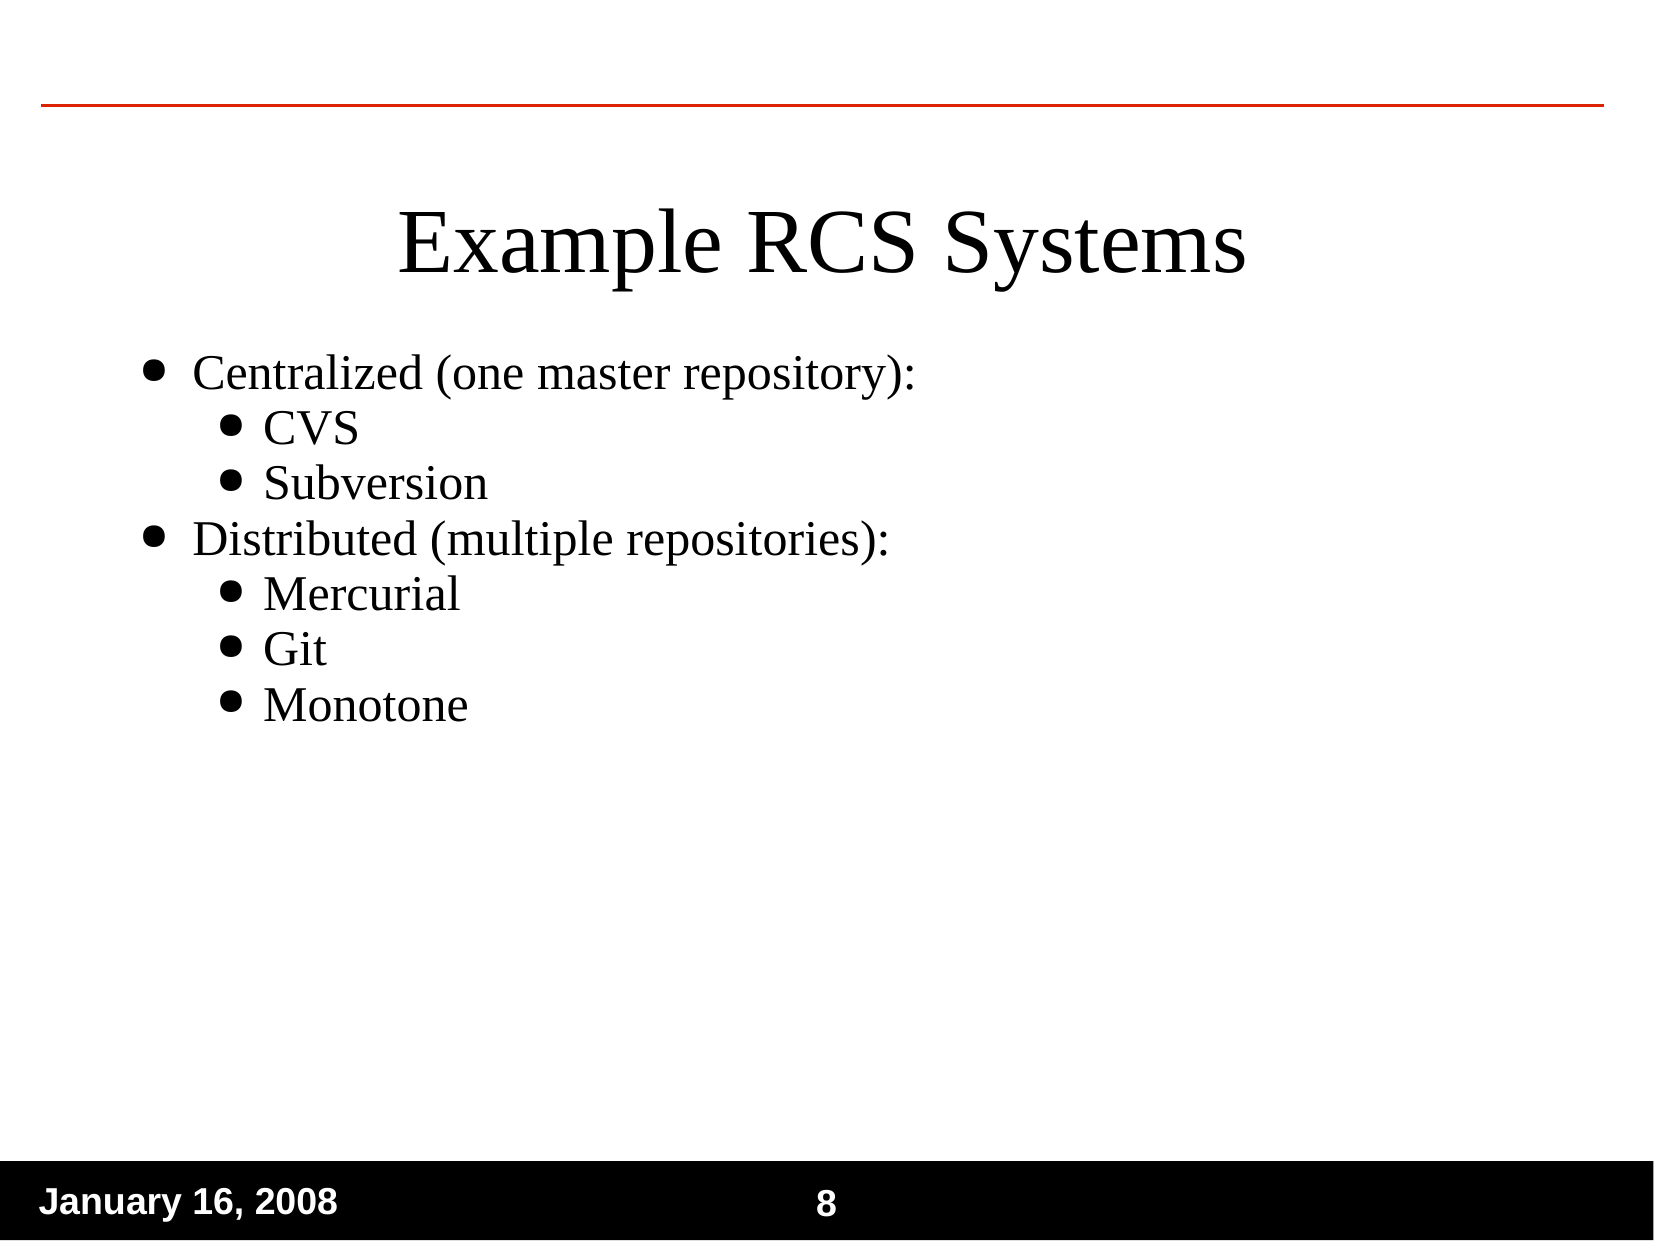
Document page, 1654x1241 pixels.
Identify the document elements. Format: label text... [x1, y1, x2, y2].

title Example RCS Systems [117, 137, 1530, 346]
list Centralized (one master repository): CVS Subversion Distributed (multiple repositories): Mercurial Git Monotone [121, 344, 1534, 1127]
